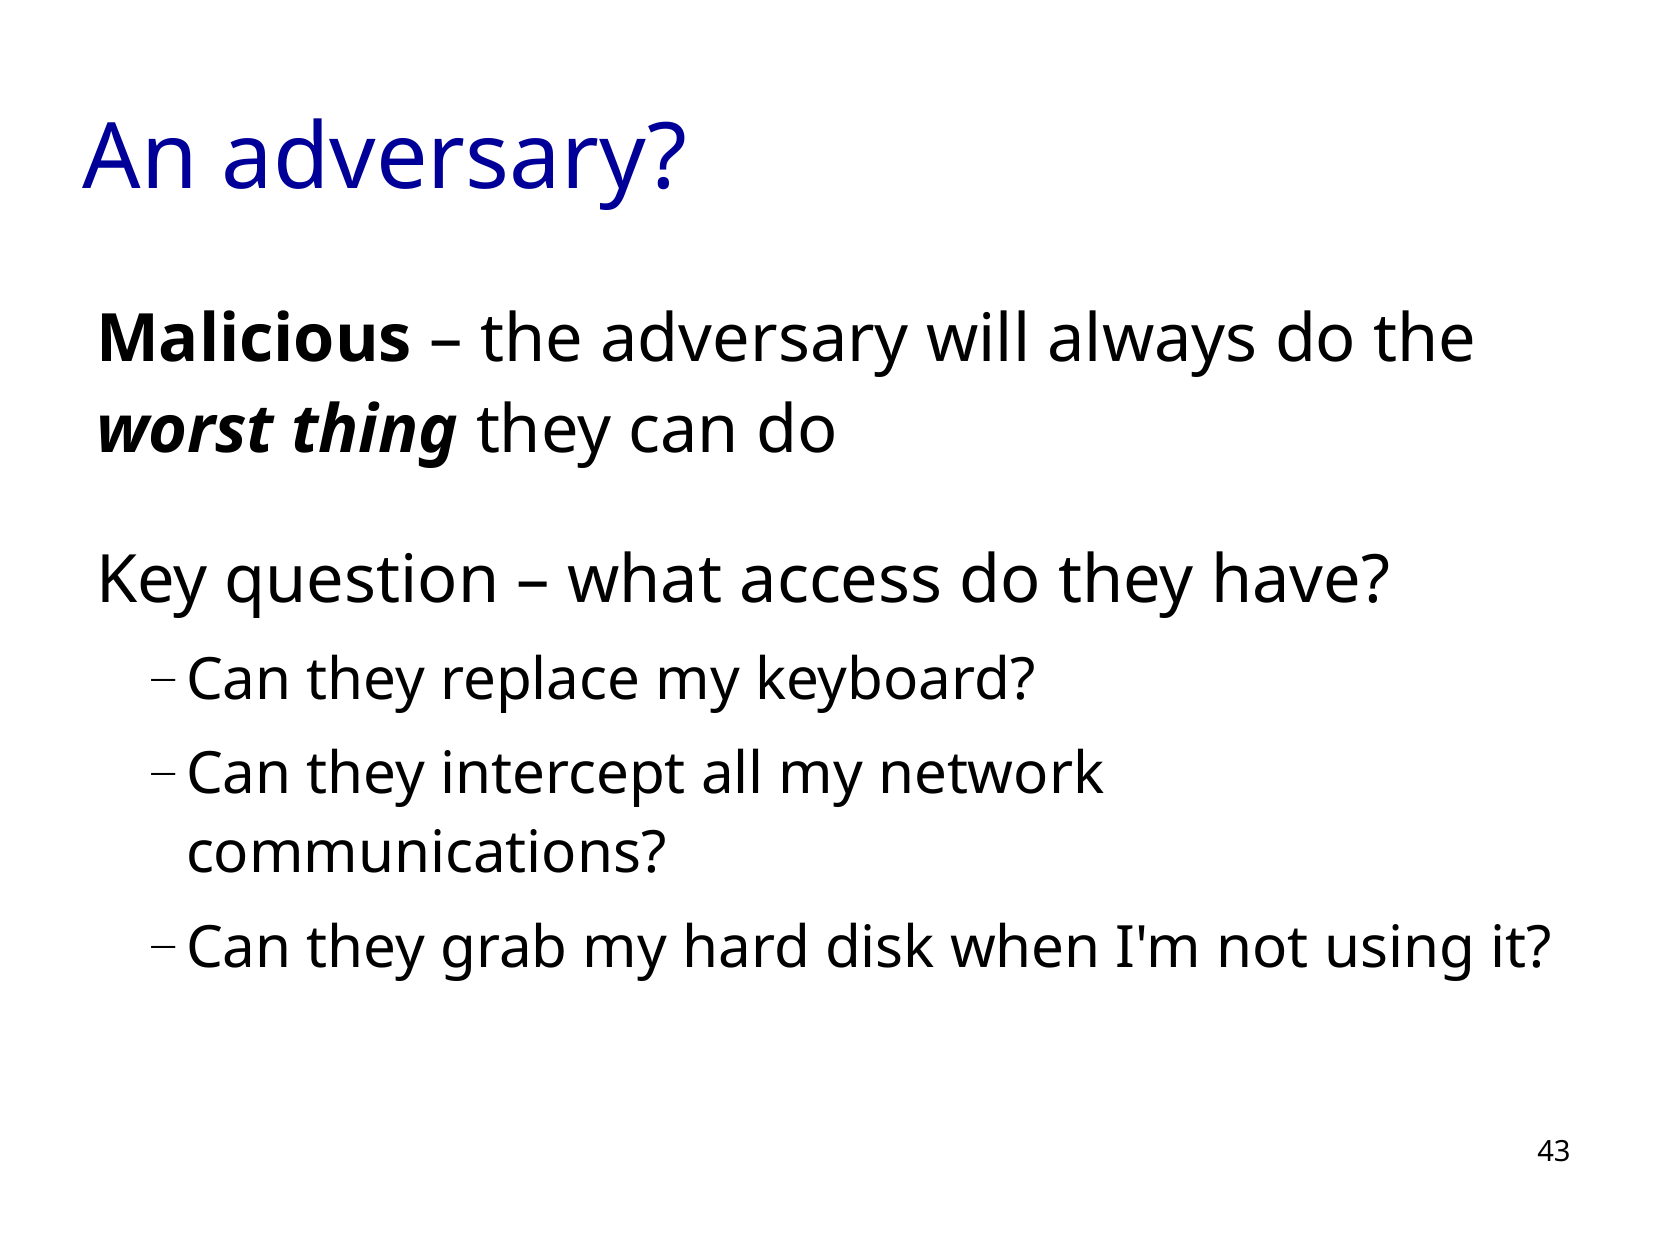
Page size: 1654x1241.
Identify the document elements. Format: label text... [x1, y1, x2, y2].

list Malicious – the adversary will always do the worst thing they can do Key question – what access do they have? Can they replace my keyboard? Can they intercept all my network communications? Can they grab my hard disk when I'm not using it? [60, 290, 1571, 1096]
title An adversary? [82, 49, 1571, 257]
